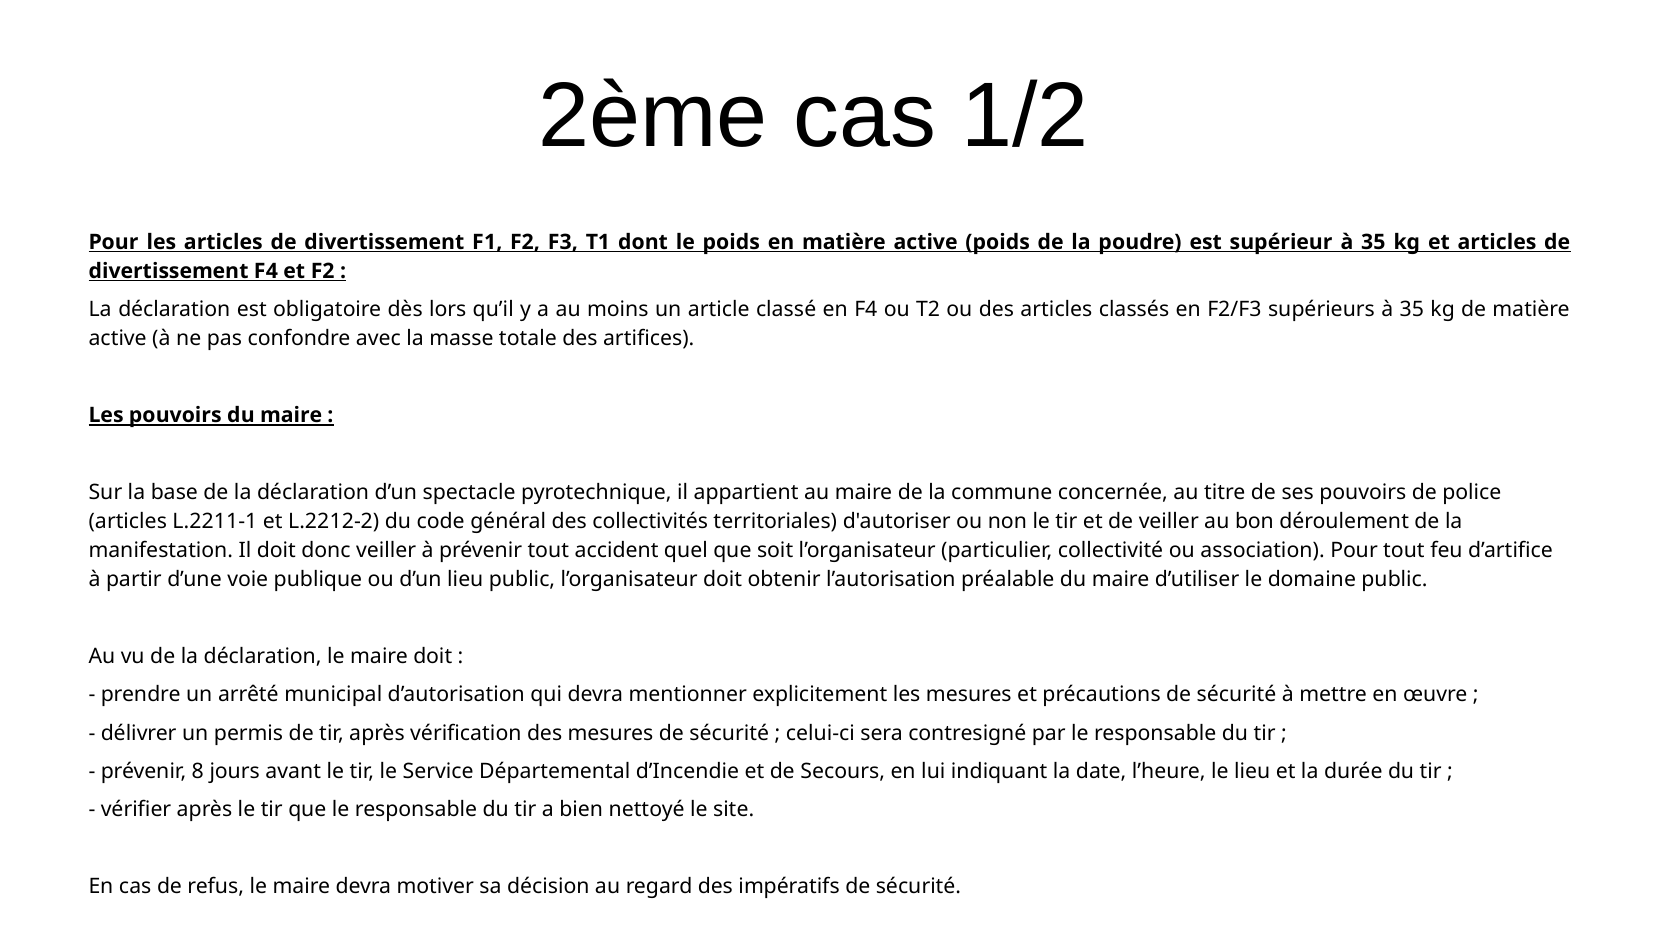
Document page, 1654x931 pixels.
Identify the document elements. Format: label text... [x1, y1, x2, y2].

list Pour les articles de divertissement F1, F2, F3, T1 dont le poids en matière active (poids de la poudre) est supérieur à 35 kg et articles de divertissement F4 et F2 : La déclaration est obligatoire dès lors qu’il y a au moins un article classé en F4 ou T2 ou des articles classés en F2/F3 supérieurs à 35 kg de matière active (à ne pas confondre avec la masse totale des artifices). Les pouvoirs du maire : Sur la base de la déclaration d’un spectacle pyrotechnique, il appartient au maire de la commune concernée, au titre de ses pouvoirs de police (articles L.2211-1 et L.2212-2) du code général des collectivités territoriales) d'autoriser ou non le tir et de veiller au bon déroulement de la manifestation. Il doit donc veiller à prévenir tout accident quel que soit l’organisateur (particulier, collectivité ou association). Pour tout feu d’artifice à partir d’une voie publique ou d’un lieu public, l’organisateur doit obtenir l’autorisation préalable du maire d’utiliser le domaine public. Au vu de la déclaration, le maire doit : - prendre un arrêté municipal d’autorisation qui devra mentionner explicitement les mesures et précautions de sécurité à mettre en œuvre ; - délivrer un permis de tir, après vérification des mesures de sécurité ; celui-ci sera contresigné par le responsable du tir ; - prévenir, 8 jours avant le tir, le Service Départemental d’Incendie et de Secours, en lui indiquant la date, l’heure, le lieu et la durée du tir ; - vérifier après le tir que le responsable du tir a bien nettoyé le site. En cas de refus, le maire devra motiver sa décision au regard des impératifs de sécurité. [88, 177, 1571, 916]
title 2ème cas 1/2 [82, 37, 1571, 193]
